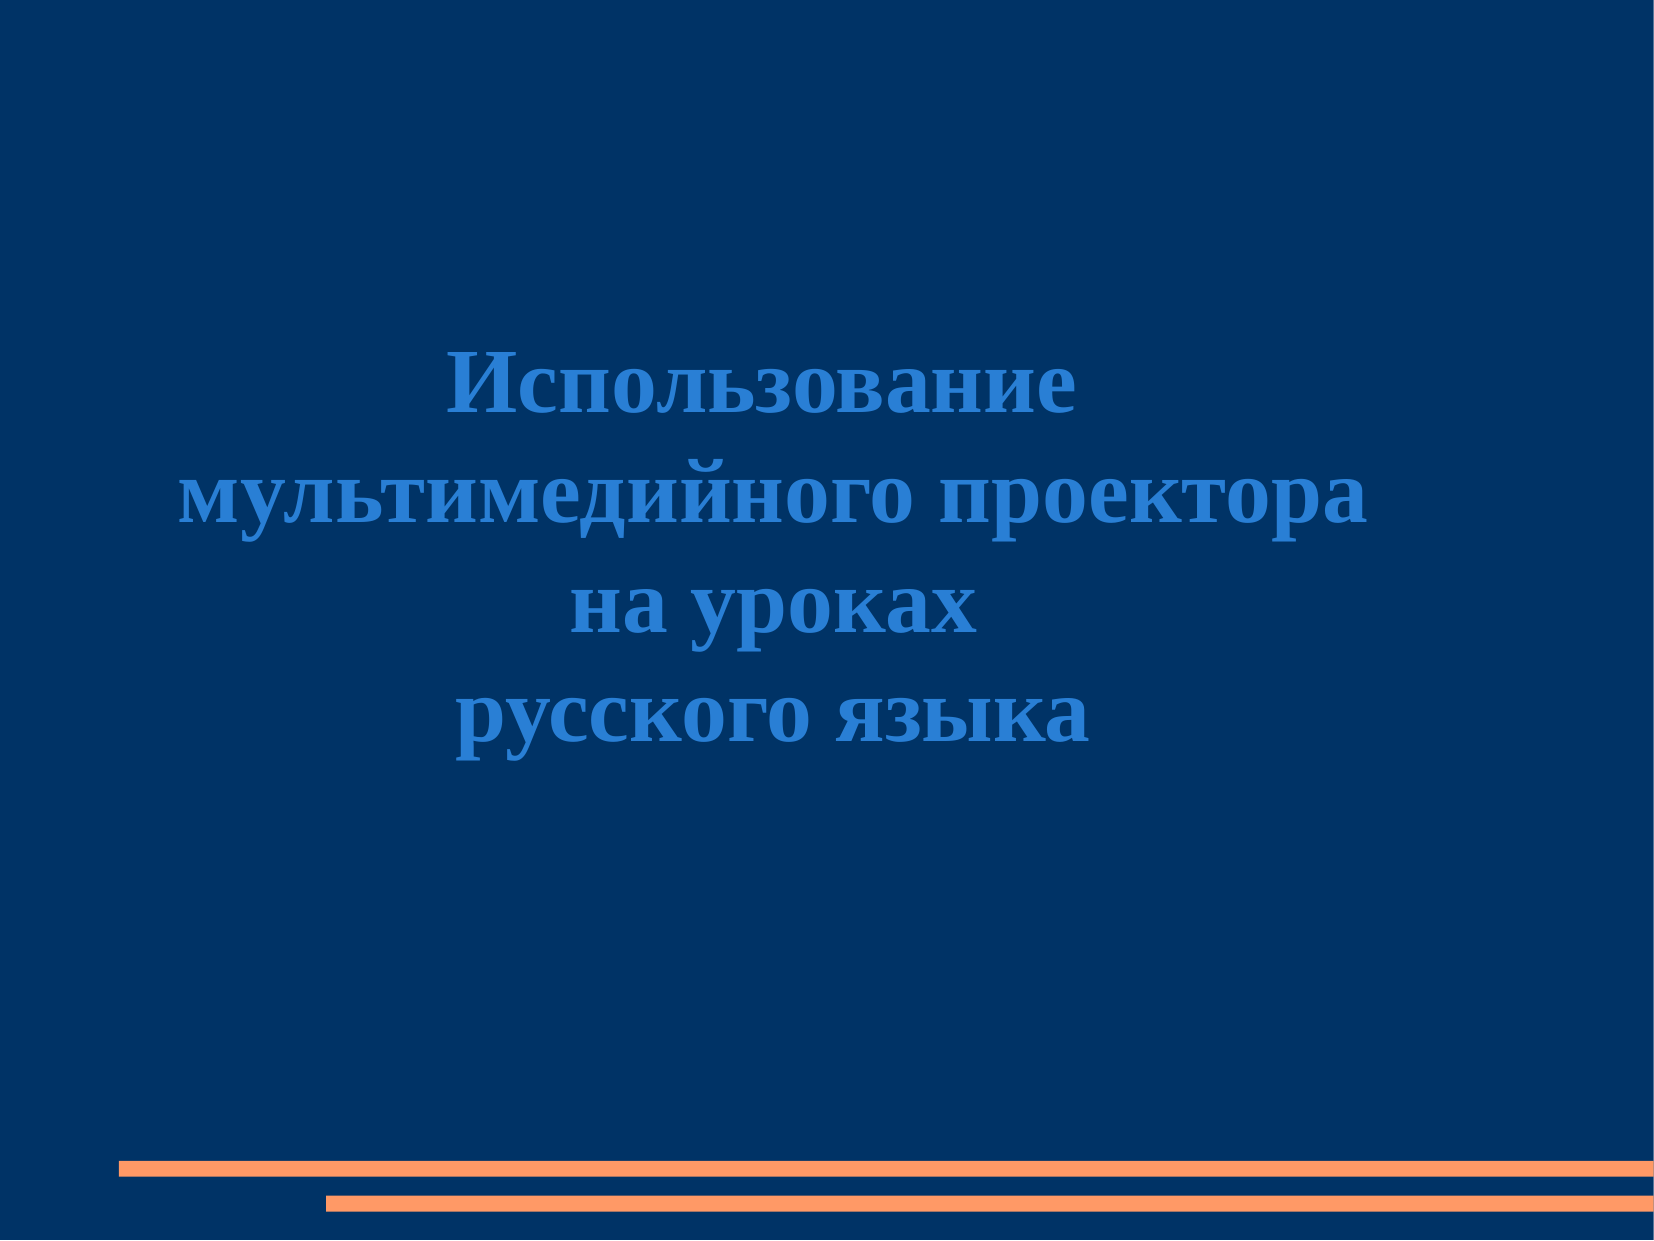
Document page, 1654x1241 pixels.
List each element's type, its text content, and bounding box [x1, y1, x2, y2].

text_box Использование мультимедийного проектора на уроках русского языка [94, 312, 1453, 768]
